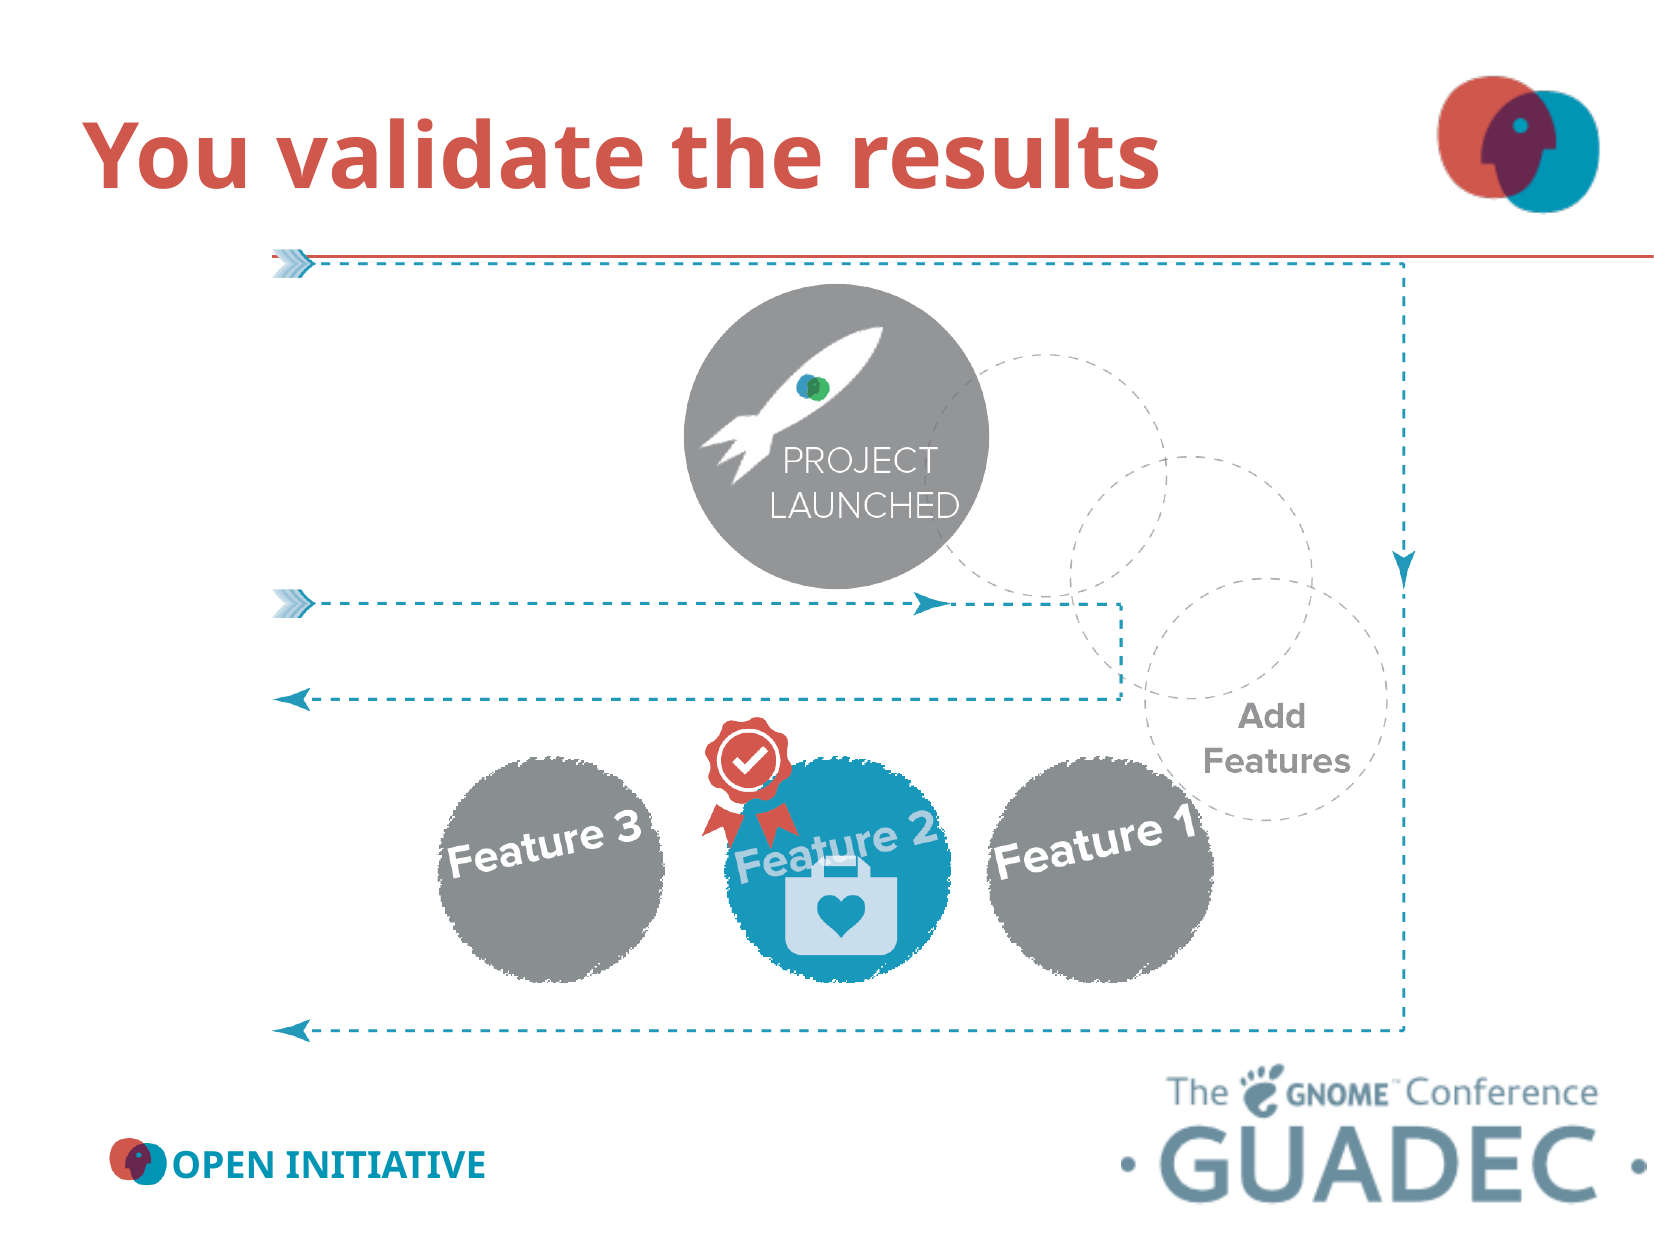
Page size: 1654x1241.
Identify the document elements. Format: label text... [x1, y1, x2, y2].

picture [188, 59, 1647, 1205]
picture [106, 1131, 170, 1193]
title You validate the results [82, 49, 1453, 257]
